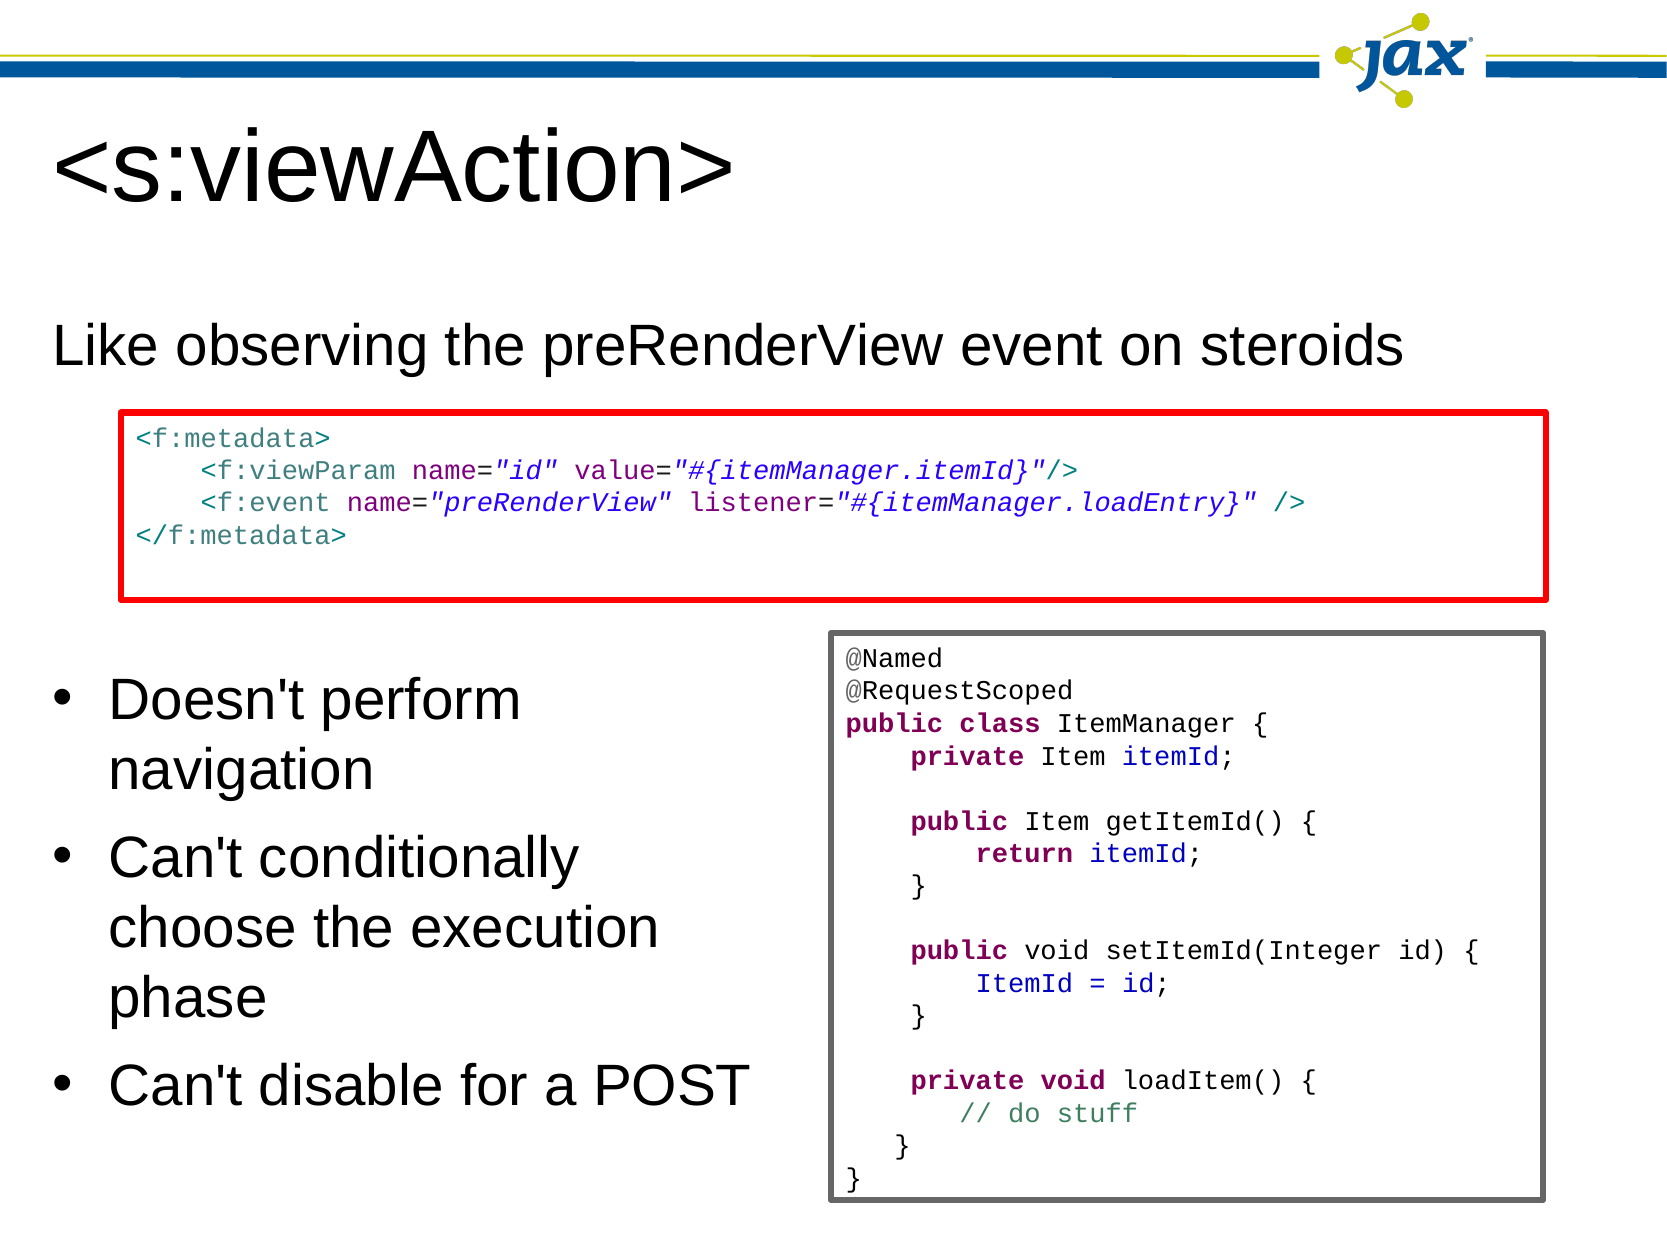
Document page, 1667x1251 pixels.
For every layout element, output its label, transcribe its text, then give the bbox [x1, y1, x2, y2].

list Like observing the preRenderView event on steroids Doesn't perform navigation Can't conditionally choose the execution phase Can't disable for a POST [37, 300, 1613, 1201]
picture [1335, 13, 1473, 91]
title <s:viewAction> [37, 91, 1651, 230]
